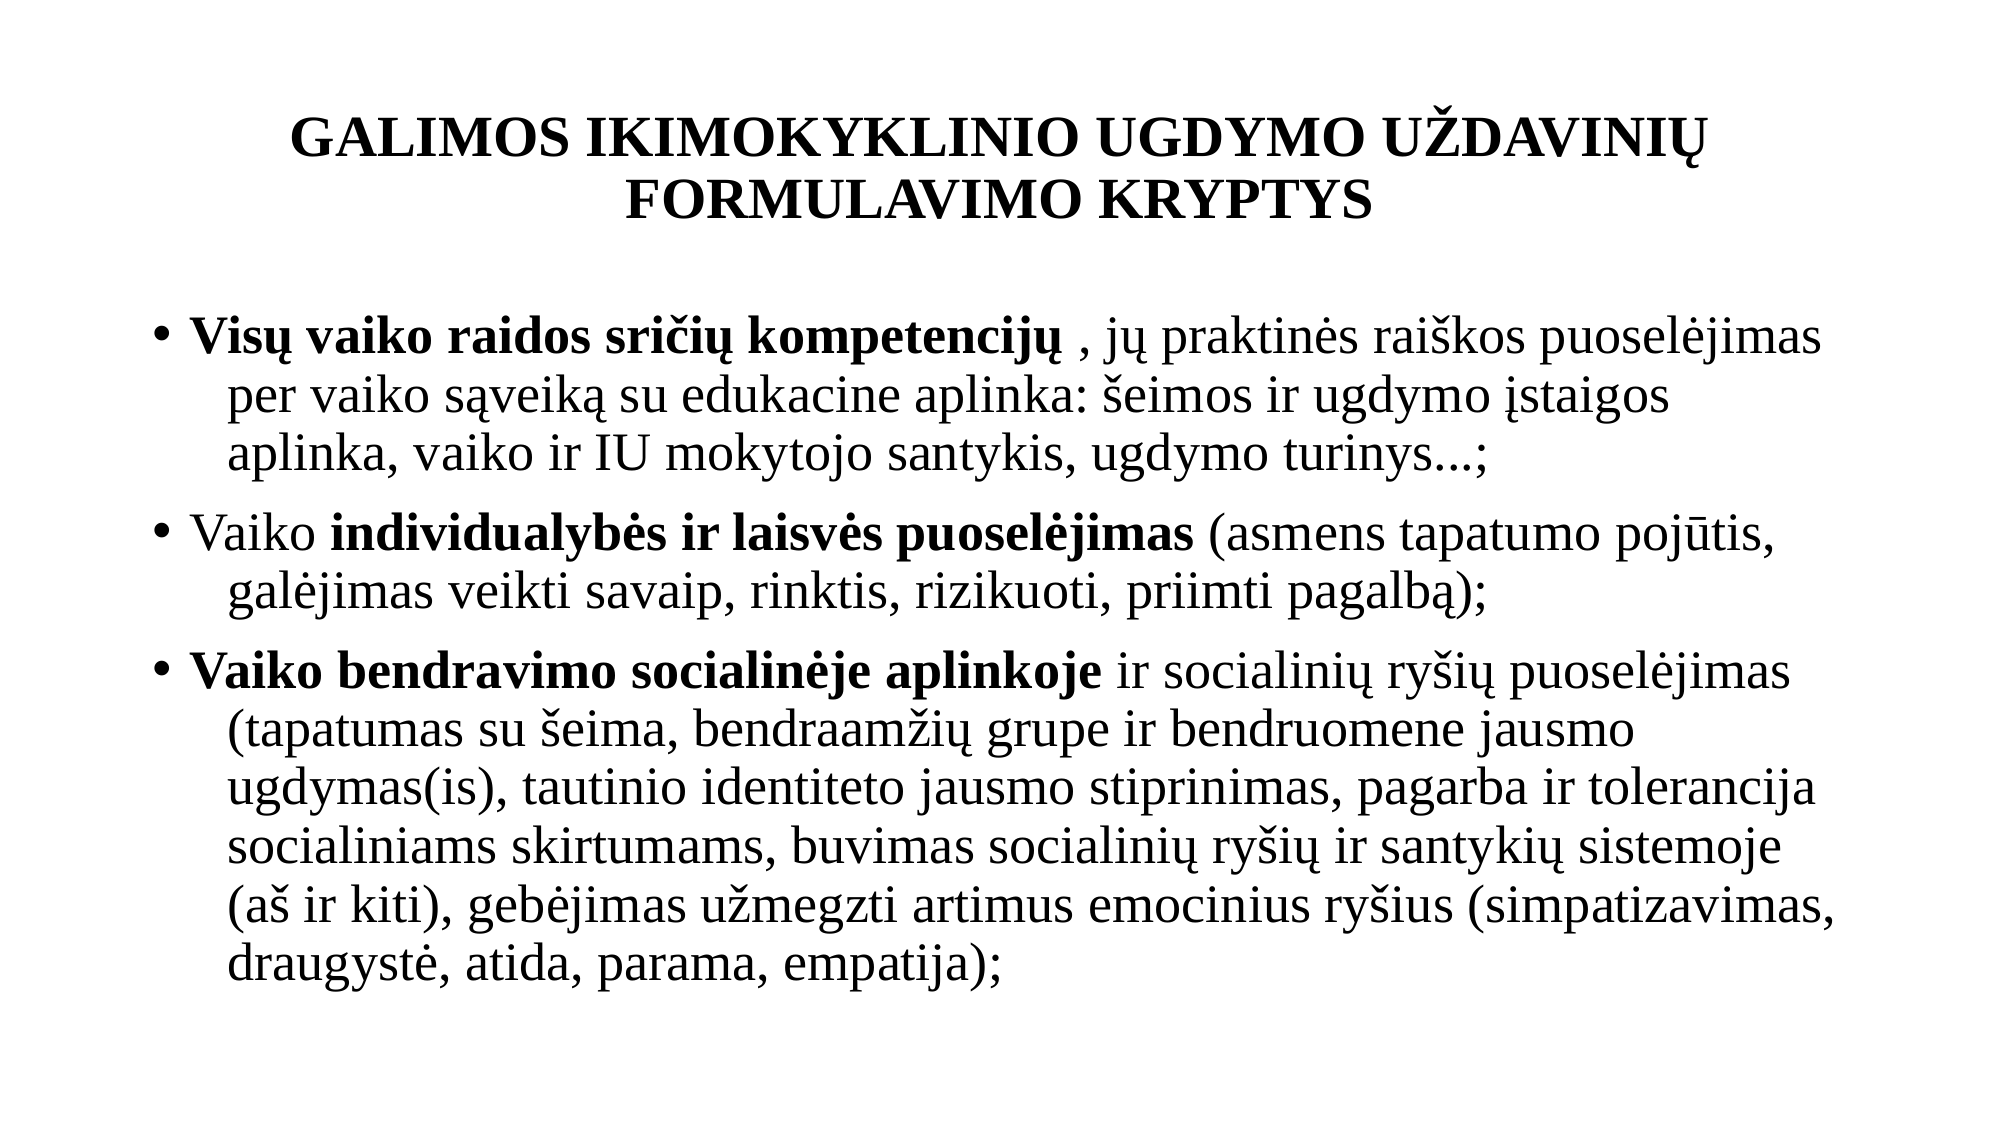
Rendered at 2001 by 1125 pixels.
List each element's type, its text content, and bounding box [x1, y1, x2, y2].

title GALIMOS IKIMOKYKLINIO UGDYMO UŽDAVINIŲ FORMULAVIMO KRYPTYS [137, 59, 1863, 278]
list Visų vaiko raidos sričių kompetencijų , jų praktinės raiškos puoselėjimas per vaiko sąveiką su edukacine aplinka: šeimos ir ugdymo įstaigos aplinka, vaiko ir IU mokytojo santykis, ugdymo turinys...; Vaiko individualybės ir laisvės puoselėjimas (asmens tapatumo pojūtis, galėjimas veikti savaip, rinktis, rizikuoti, priimti pagalbą); Vaiko bendravimo socialinėje aplinkoje ir socialinių ryšių puoselėjimas (tapatumas su šeima, bendraamžių grupe ir bendruomene jausmo ugdymas(is), tautinio identiteto jausmo stiprinimas, pagarba ir tolerancija socialiniams skirtumams, buvimas socialinių ryšių ir santykių sistemoje (aš ir kiti), gebėjimas užmegzti artimus emocinius ryšius (simpatizavimas, draugystė, atida, parama, empatija); [137, 299, 1863, 1014]
